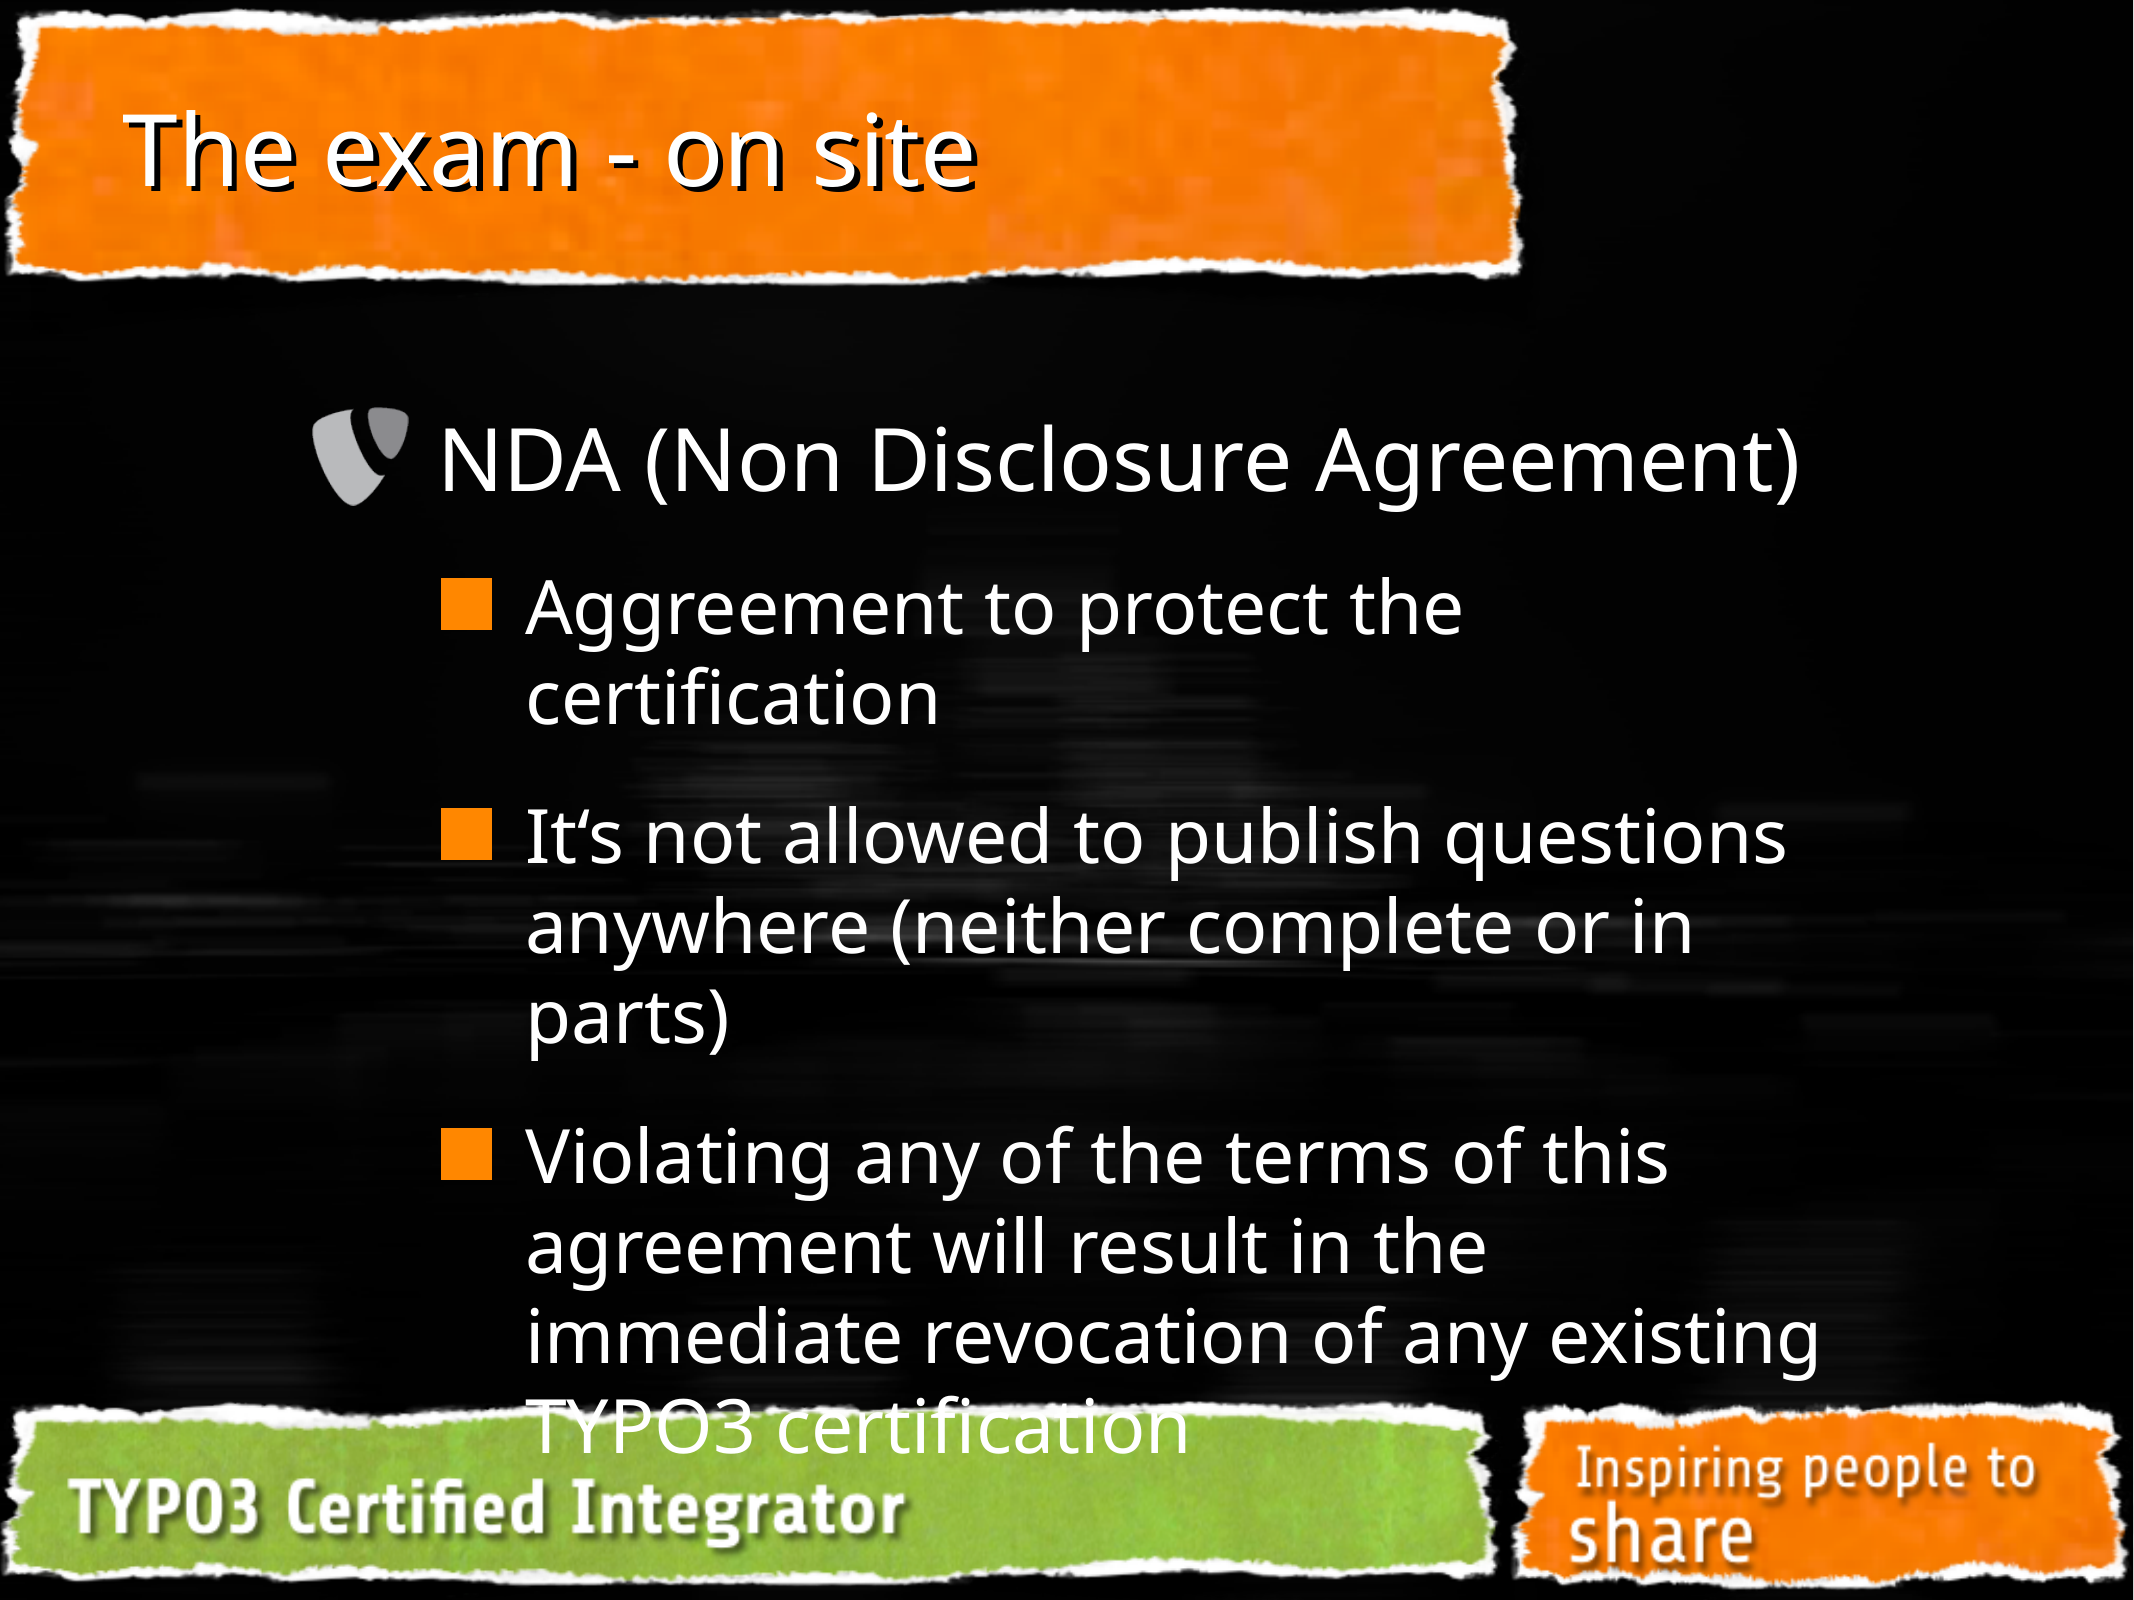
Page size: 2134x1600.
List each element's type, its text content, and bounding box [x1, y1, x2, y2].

title The exam - on site [114, 74, 1453, 215]
picture [0, 0, 2134, 1600]
list NDA (Non Disclosure Agreement) Aggreement to protect the certification It‘s not allowed to publish questions anywhere (neither complete or in parts) Violating any of the terms of this agreement will result in the immediate revocation of any existing TYPO3 certification [206, 349, 1923, 1396]
